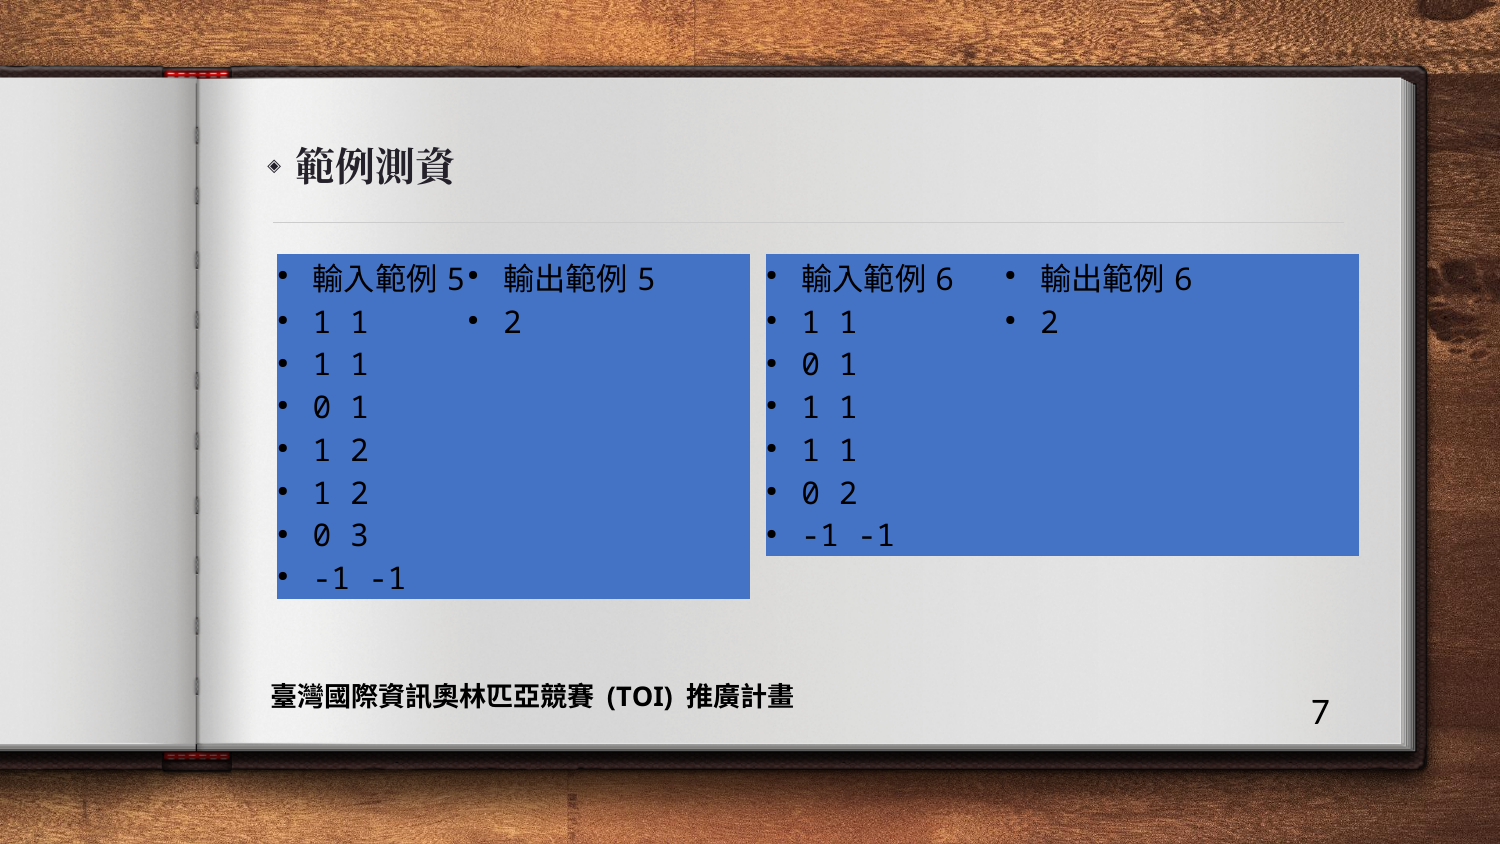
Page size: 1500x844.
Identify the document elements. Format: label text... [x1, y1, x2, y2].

table_header 輸出範例6 2 [1005, 254, 1359, 556]
table_header 輸入範例6 1 1 0 1 1 1 1 1 0 2 -1 -1 [766, 254, 1005, 556]
list 範例測資 [252, 126, 1194, 205]
table_header 輸入範例5 1 1 1 1 0 1 1 2 1 2 0 3 -1 -1 [277, 254, 468, 599]
text_box [1295, 672, 1386, 737]
table_header 輸出範例5 2 [468, 254, 750, 599]
